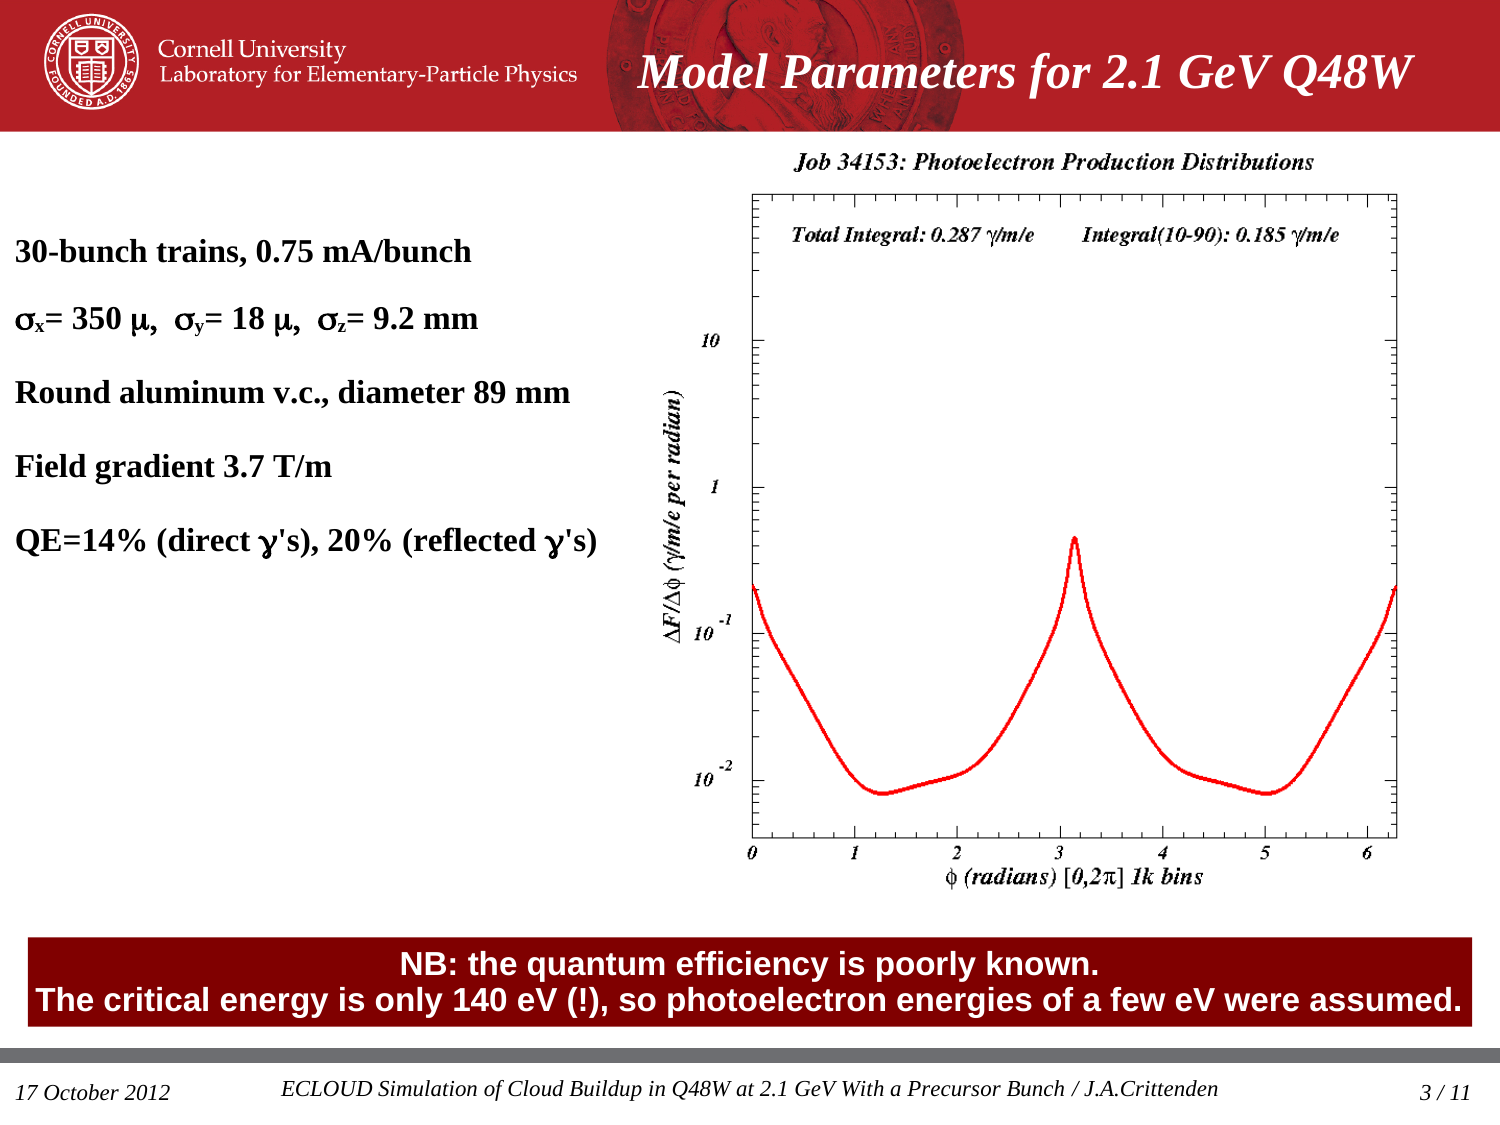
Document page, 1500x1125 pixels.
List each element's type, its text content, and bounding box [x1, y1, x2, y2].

title Model Parameters for 2.1 GeV Q48W [600, 7, 1500, 136]
picture [637, 149, 1414, 901]
text_box 30-bunch trains, 0.75 mA/bunch sx= 350 m, sy= 18 m, sz= 9.2 mm Round aluminum v.c., diameter 89 mm Field gradient 3.7 T/m QE=14% (direct g's), 20% (reflected g's) [0, 224, 638, 601]
picture [0, 0, 1500, 132]
text_box NB: the quantum efficiency is poorly known. The critical energy is only 140 eV (!), so photoelectron energies of a few eV were assumed. [27, 937, 1473, 1027]
